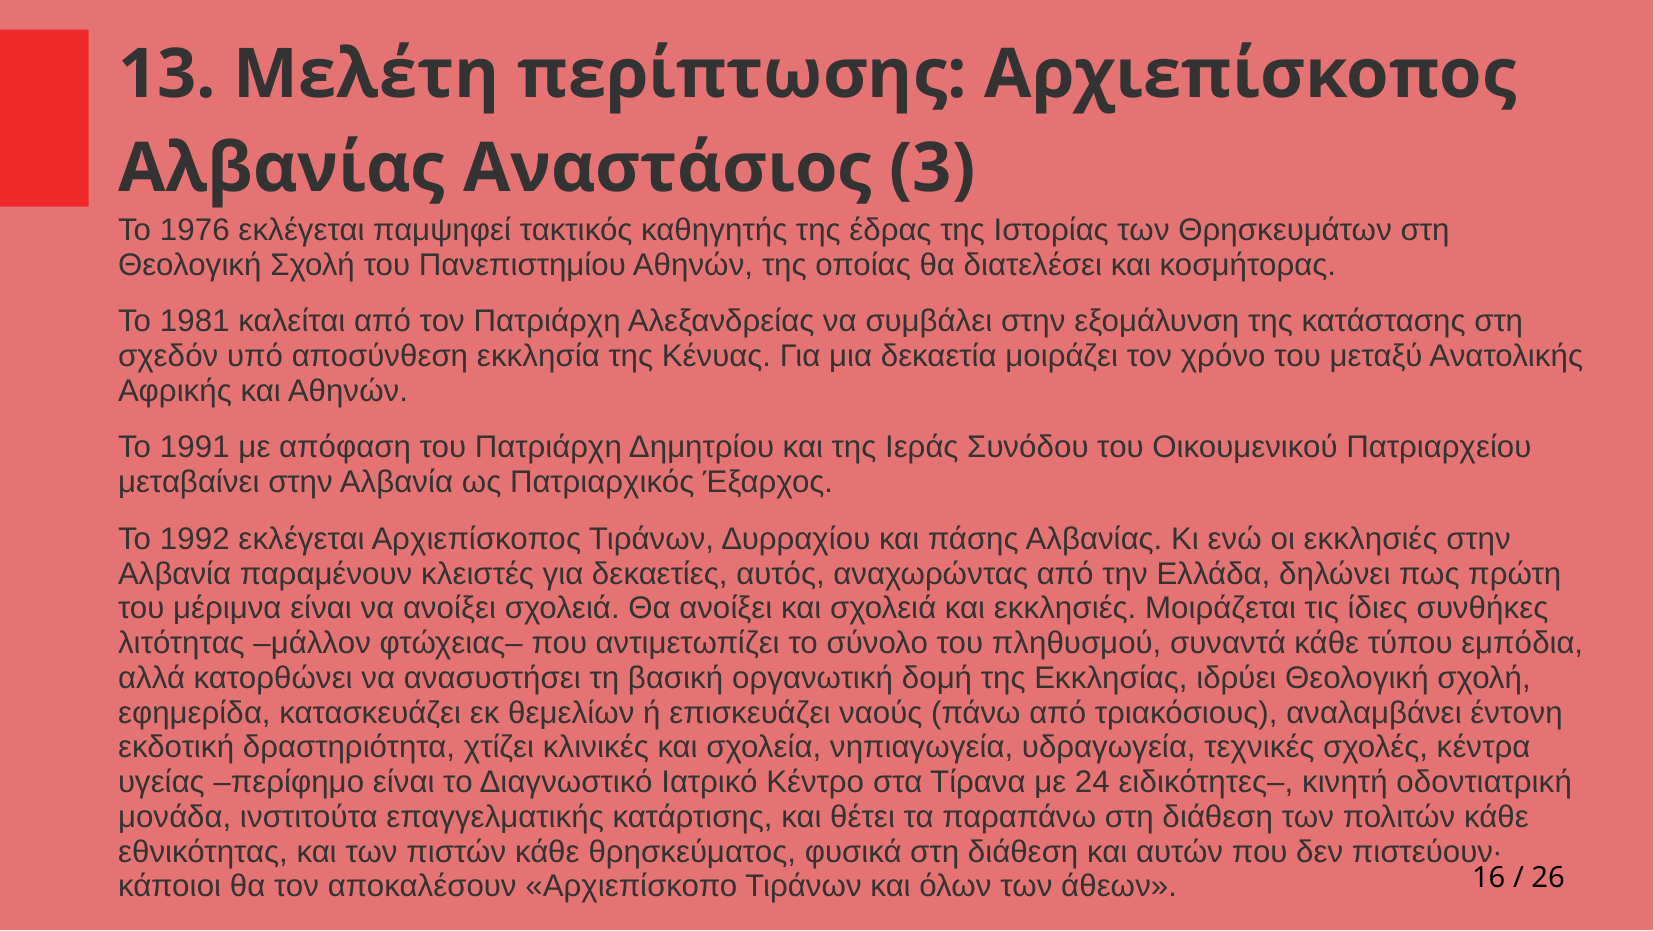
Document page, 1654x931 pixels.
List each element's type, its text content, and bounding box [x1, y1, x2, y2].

list Το 1976 εκλέγεται παμψηφεί τακτικός καθηγητής της έδρας της Ιστορίας των Θρησκευμάτων στη Θεολογική Σχολή του Πανεπιστημίου Αθηνών, της οποίας θα διατελέσει και κοσμήτορας. Το 1981 καλείται από τον Πατριάρχη Αλεξανδρείας να συμβάλει στην εξομάλυνση της κατάστασης στη σχεδόν υπό αποσύνθεση εκκλησία της Κένυας. Για μια δεκαετία μοιράζει τον χρόνο του μεταξύ Ανατολικής Αφρικής και Αθηνών. Το 1991 με απόφαση του Πατριάρχη Δημητρίου και της Ιεράς Συνόδου του Οικουμενικού Πατριαρχείου μεταβαίνει στην Αλβανία ως Πατριαρχικός Έξαρχος. Το 1992 εκλέγεται Αρχιεπίσκοπος Τιράνων, Δυρραχίου και πάσης Αλβανίας. Κι ενώ οι εκκλησιές στην Αλβανία παραμένουν κλειστές για δεκαετίες, αυτός, αναχωρώντας από την Ελλάδα, δηλώνει πως πρώτη του μέριμνα είναι να ανοίξει σχολειά. Θα ανοίξει και σχολειά και εκκλησιές. Μοιράζεται τις ίδιες συνθήκες λιτότητας –μάλλον φτώχειας– που αντιμετωπίζει το σύνολο του πληθυσμού, συναντά κάθε τύπου εμπόδια, αλλά κατορθώνει να ανασυστήσει τη βασική οργανωτική δομή της Εκκλησίας, ιδρύει Θεολογική σχολή, εφημερίδα, κατασκευάζει εκ θεμελίων ή επισκευάζει ναούς (πάνω από τριακόσιους), αναλαμβάνει έντονη εκδοτική δραστηριότητα, χτίζει κλινικές και σχολεία, νηπιαγωγεία, υδραγωγεία, τεχνικές σχολές, κέντρα υγείας –περίφημο είναι το Διαγνωστικό Ιατρικό Κέντρο στα Τίρανα με 24 ειδικότητες–, κινητή οδοντιατρική μονάδα, ινστιτούτα επαγγελματικής κατάρτισης, και θέτει τα παραπάνω στη διάθεση των πολιτών κάθε εθνικότητας, και των πιστών κάθε θρησκεύματος, φυσικά στη διάθεση και αυτών που δεν πιστεύουν· κάποιοι θα τον αποκαλέσουν «Αρχιεπίσκοπο Τιράνων και όλων των άθεων». [118, 211, 1595, 916]
title 13. Μελέτη περίπτωσης: Αρχιεπίσκοπος Αλβανίας Αναστάσιος (3) [118, 21, 1595, 211]
